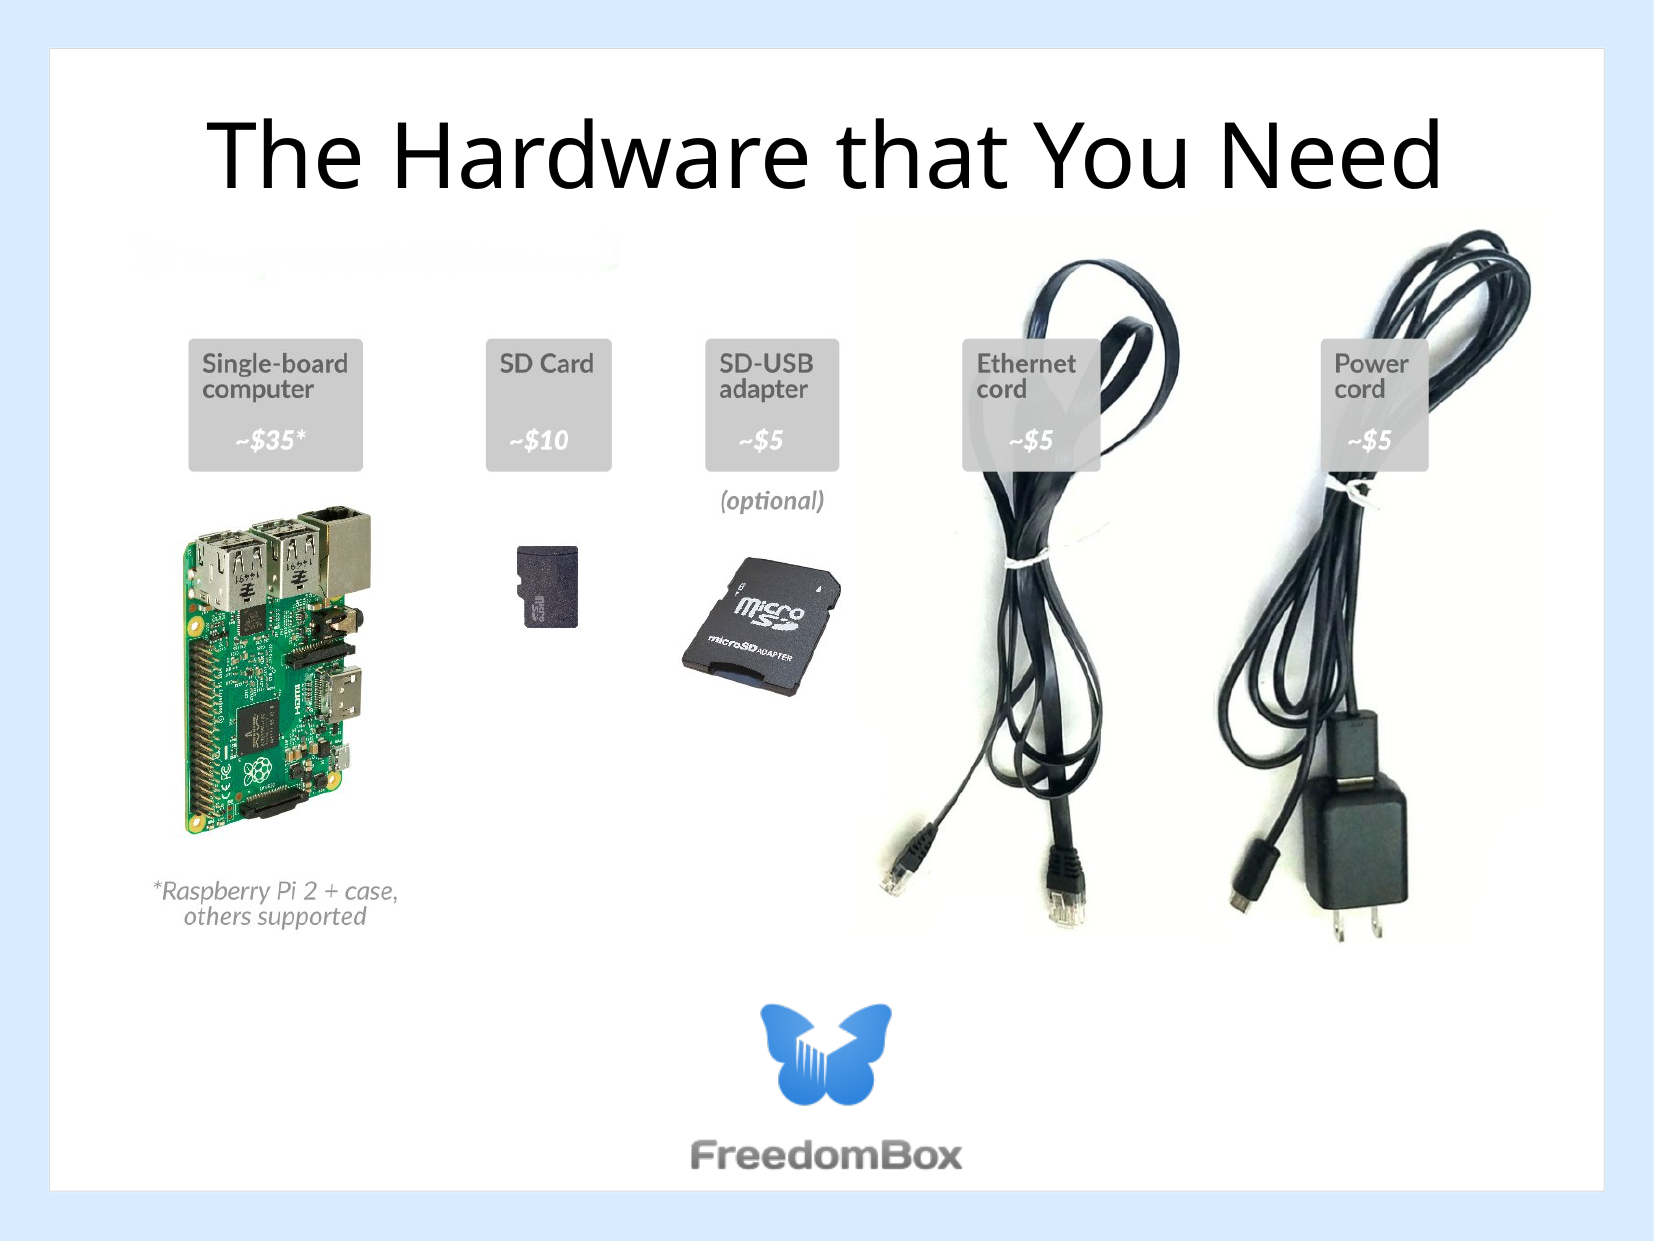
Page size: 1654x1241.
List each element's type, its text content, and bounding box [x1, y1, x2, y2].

picture [0, 0, 1654, 1241]
subtitle [82, 290, 1571, 1010]
title The Hardware that You Need [82, 49, 1571, 257]
